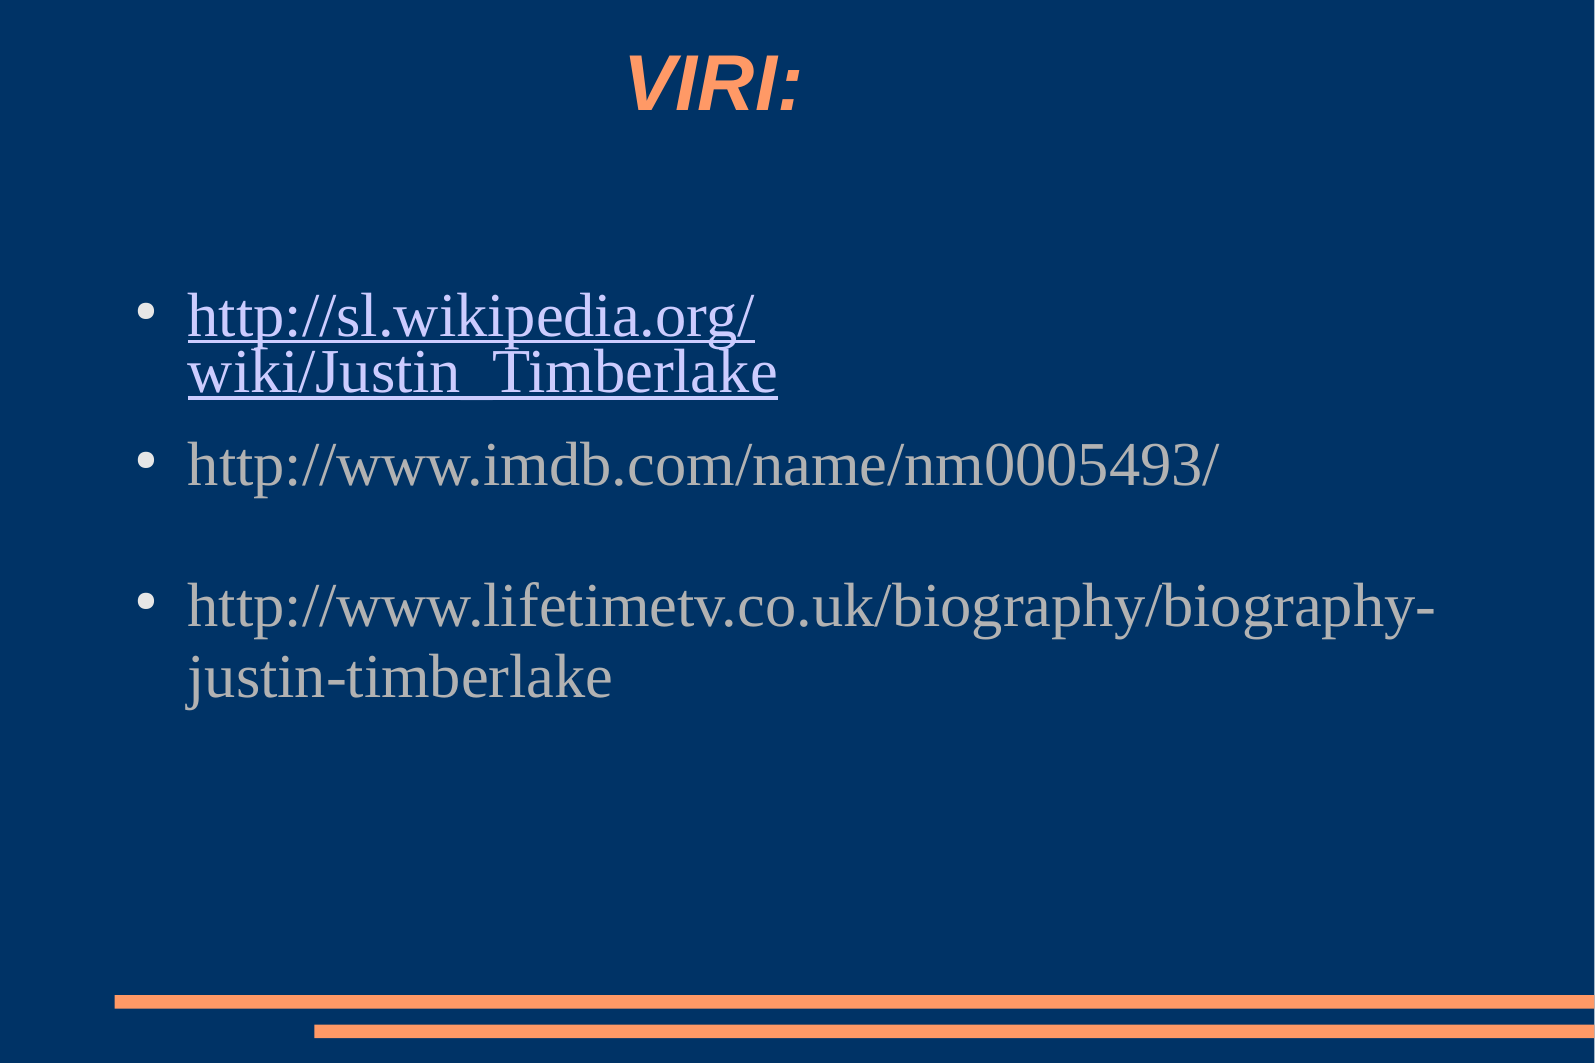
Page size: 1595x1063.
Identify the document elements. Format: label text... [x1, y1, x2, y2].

title VIRI: [117, 39, 1479, 218]
text_box http://www.lifetimetv.co.uk/biography/biography-justin-timberlake [117, 566, 1463, 934]
text_box http://sl.wikipedia.org/wiki/Justin_Timberlake [117, 276, 795, 425]
text_box http://www.imdb.com/name/nm0005493/ [117, 425, 1418, 566]
